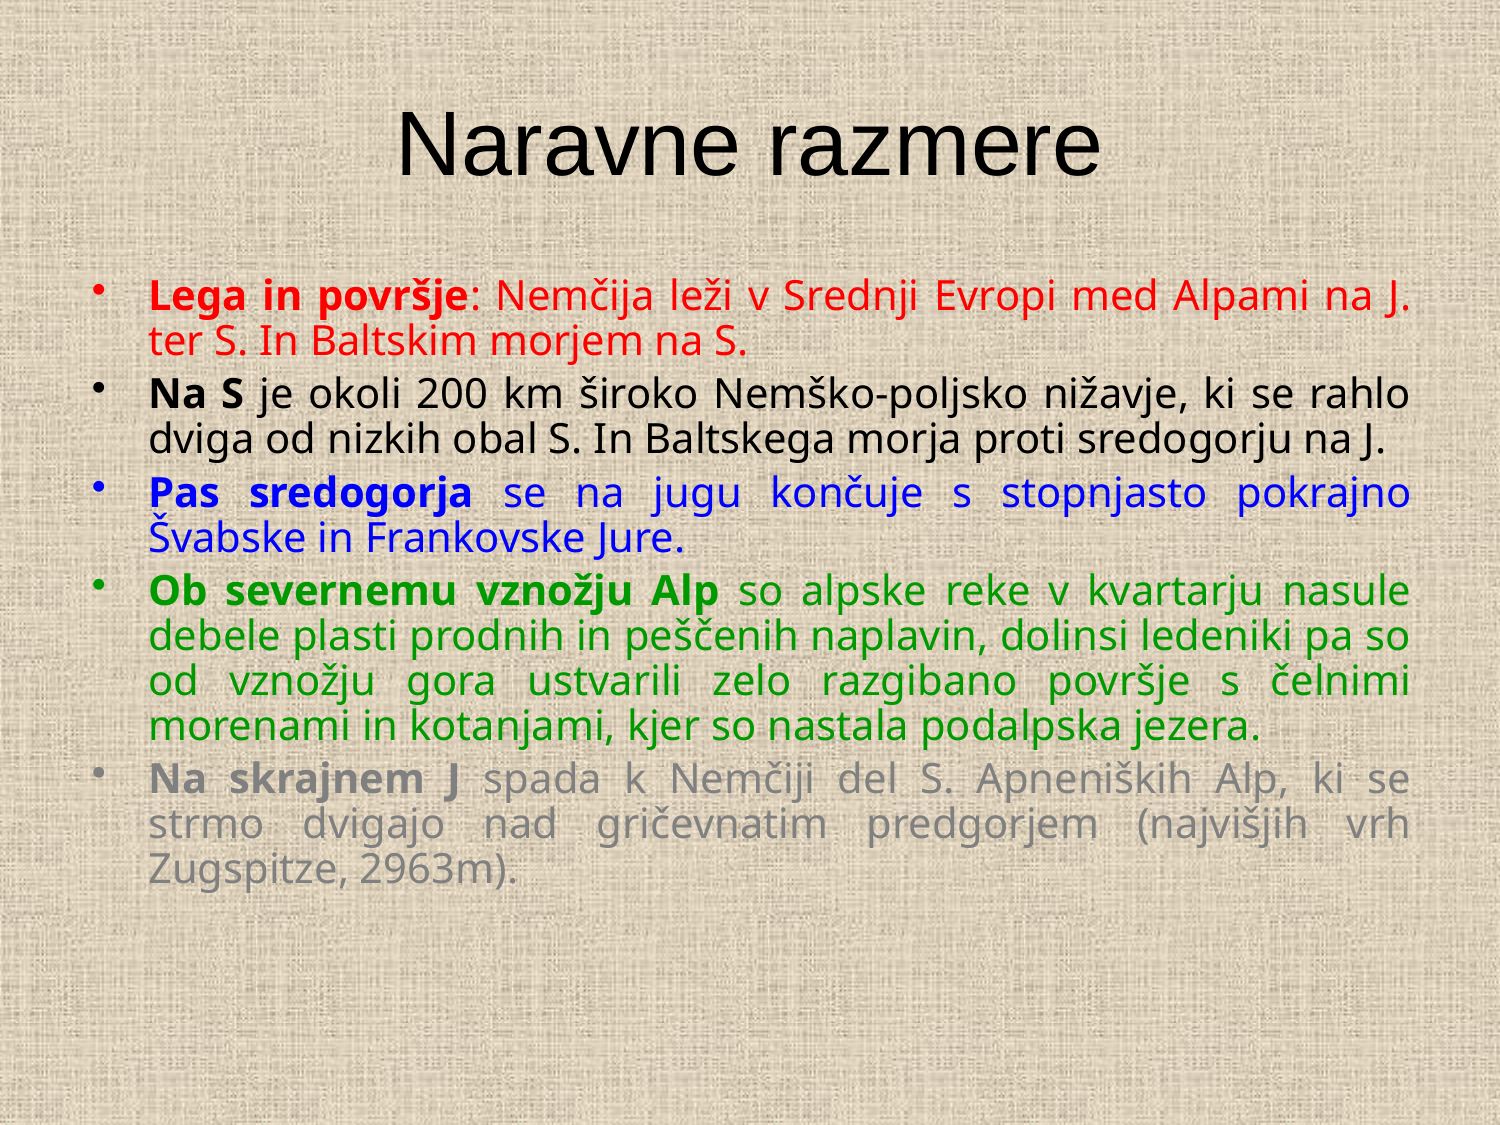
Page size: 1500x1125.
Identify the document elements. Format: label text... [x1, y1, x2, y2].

list Lega in površje: Nemčija leži v Srednji Evropi med Alpami na J. ter S. In Baltskim morjem na S. Na S je okoli 200 km široko Nemško-poljsko nižavje, ki se rahlo dviga od nizkih obal S. In Baltskega morja proti sredogorju na J. Pas sredogorja se na jugu končuje s stopnjasto pokrajno Švabske in Frankovske Jure. Ob severnemu vznožju Alp so alpske reke v kvartarju nasule debele plasti prodnih in peščenih naplavin, dolinsi ledeniki pa so od vznožju gora ustvarili zelo razgibano površje s čelnimi morenami in kotanjami, kjer so nastala podalpska jezera. Na skrajnem J spada k Nemčiji del S. Apneniških Alp, ki se strmo dvigajo nad gričevnatim predgorjem (najvišjih vrh Zugspitze, 2963m). [76, 267, 1427, 1010]
title Naravne razmere [75, 45, 1425, 233]
picture [0, 0, 1500, 1125]
